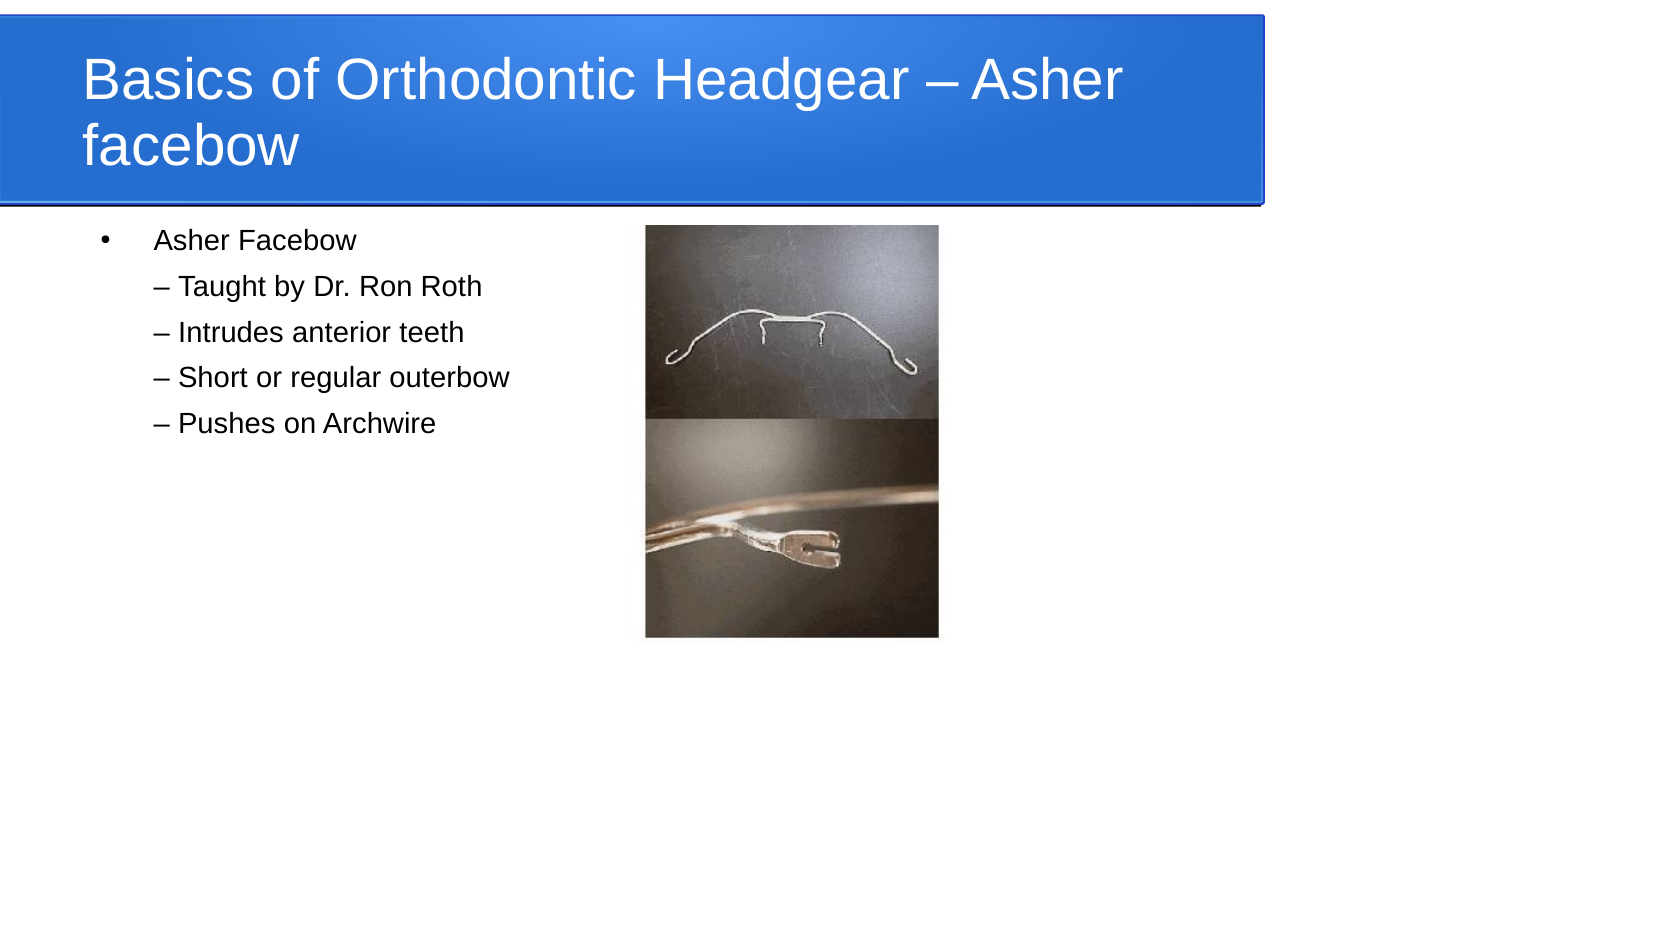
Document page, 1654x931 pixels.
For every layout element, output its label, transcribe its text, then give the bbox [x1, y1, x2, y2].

title Basics of Orthodontic Headgear – Asher facebow [82, 35, 1235, 189]
list Asher Facebow – Taught by Dr. Ron Roth – Intrudes anterior teeth – Short or regular outerbow – Pushes on Archwire [82, 224, 1571, 764]
picture [630, 225, 946, 646]
